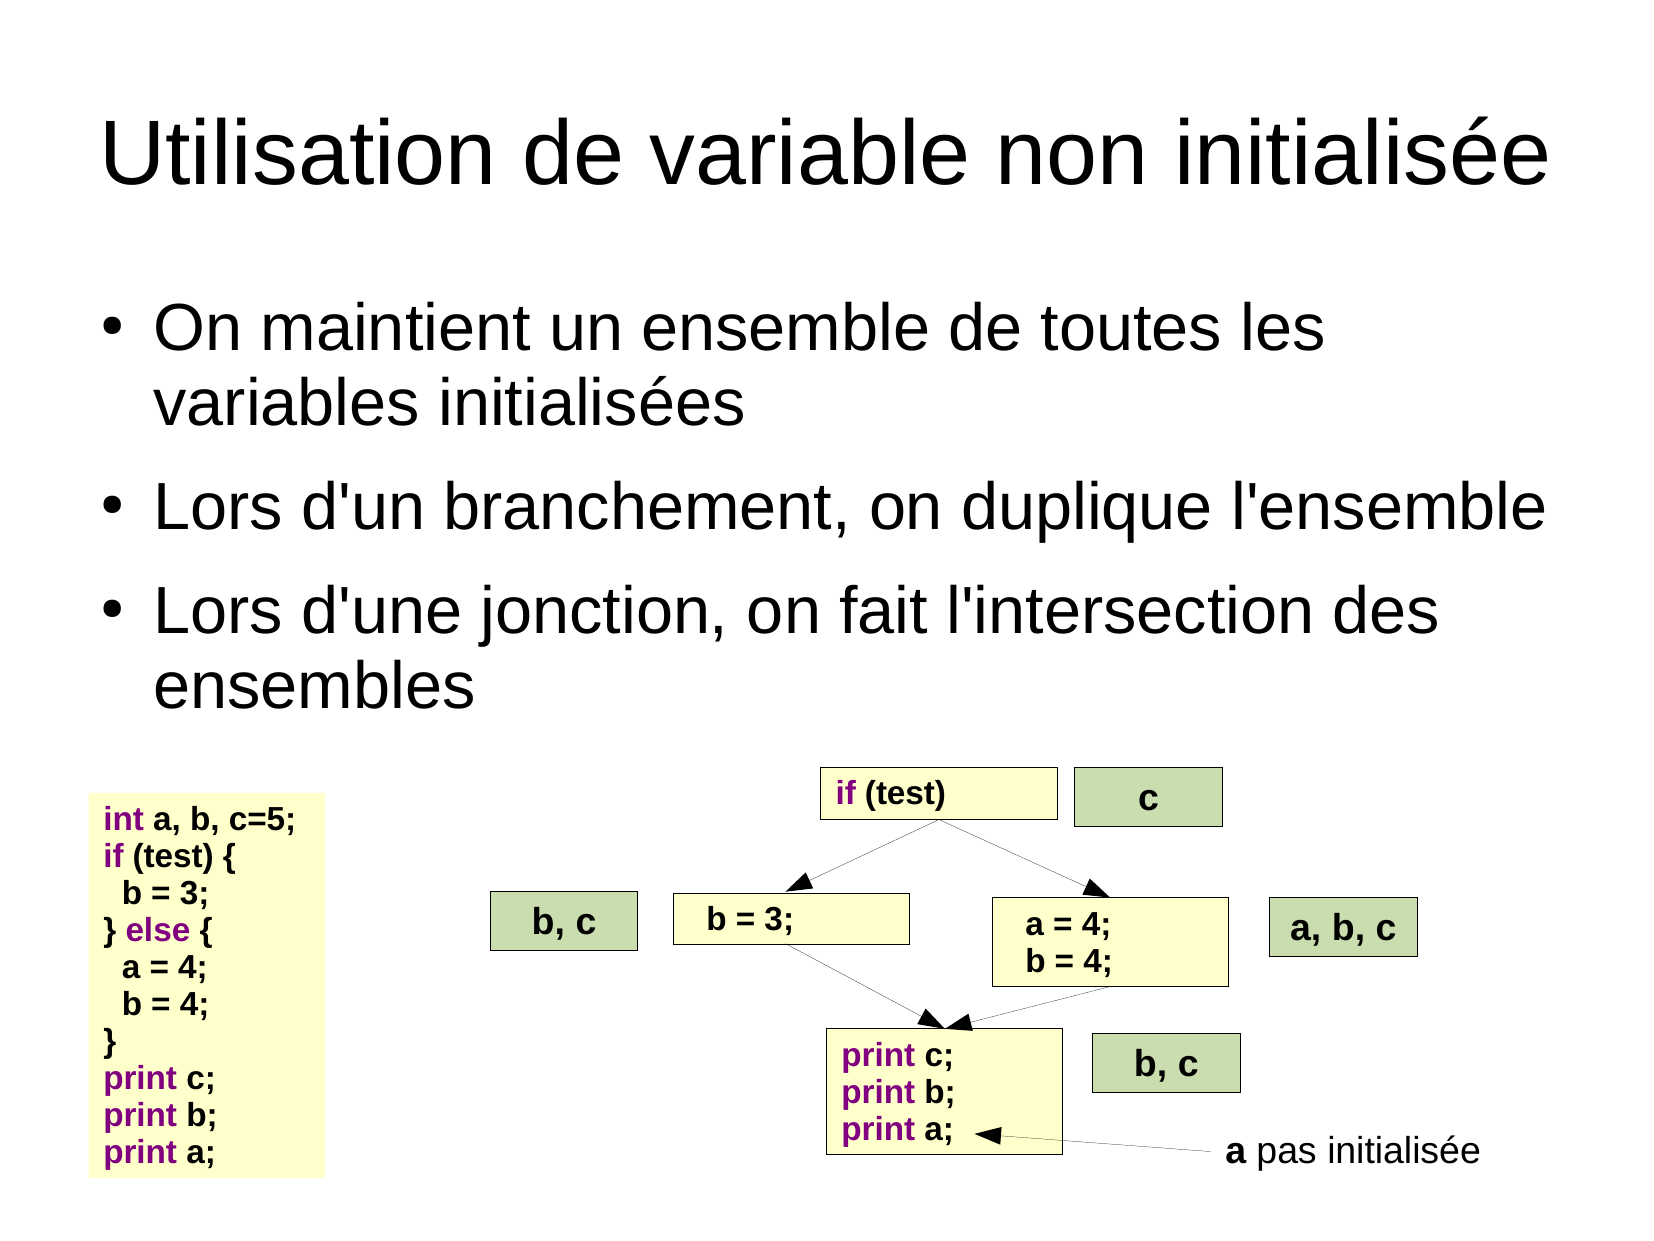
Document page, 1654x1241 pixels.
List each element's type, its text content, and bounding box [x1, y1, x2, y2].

text_box c [1074, 767, 1223, 827]
text_box a = 4; b = 4; [992, 897, 1229, 987]
text_box if (test) [820, 767, 1058, 820]
text_box print c; print b; print a; [826, 1028, 1063, 1155]
title Utilisation de variable non initialisée [82, 56, 1571, 250]
text_box int a, b, c=5; if (test) { b = 3; } else { a = 4; b = 4; } print c; print b; print a; [88, 792, 325, 1178]
text_box b = 3; [673, 893, 910, 945]
text_box a, b, c [1269, 897, 1418, 957]
text_box b, c [1092, 1033, 1241, 1093]
text_box b, c [490, 891, 638, 951]
text_box a pas initialisée [1210, 1122, 1496, 1179]
list On maintient un ensemble de toutes les variables initialisées Lors d'un branchement, on duplique l'ensemble Lors d'une jonction, on fait l'intersection des ensembles [82, 290, 1571, 739]
